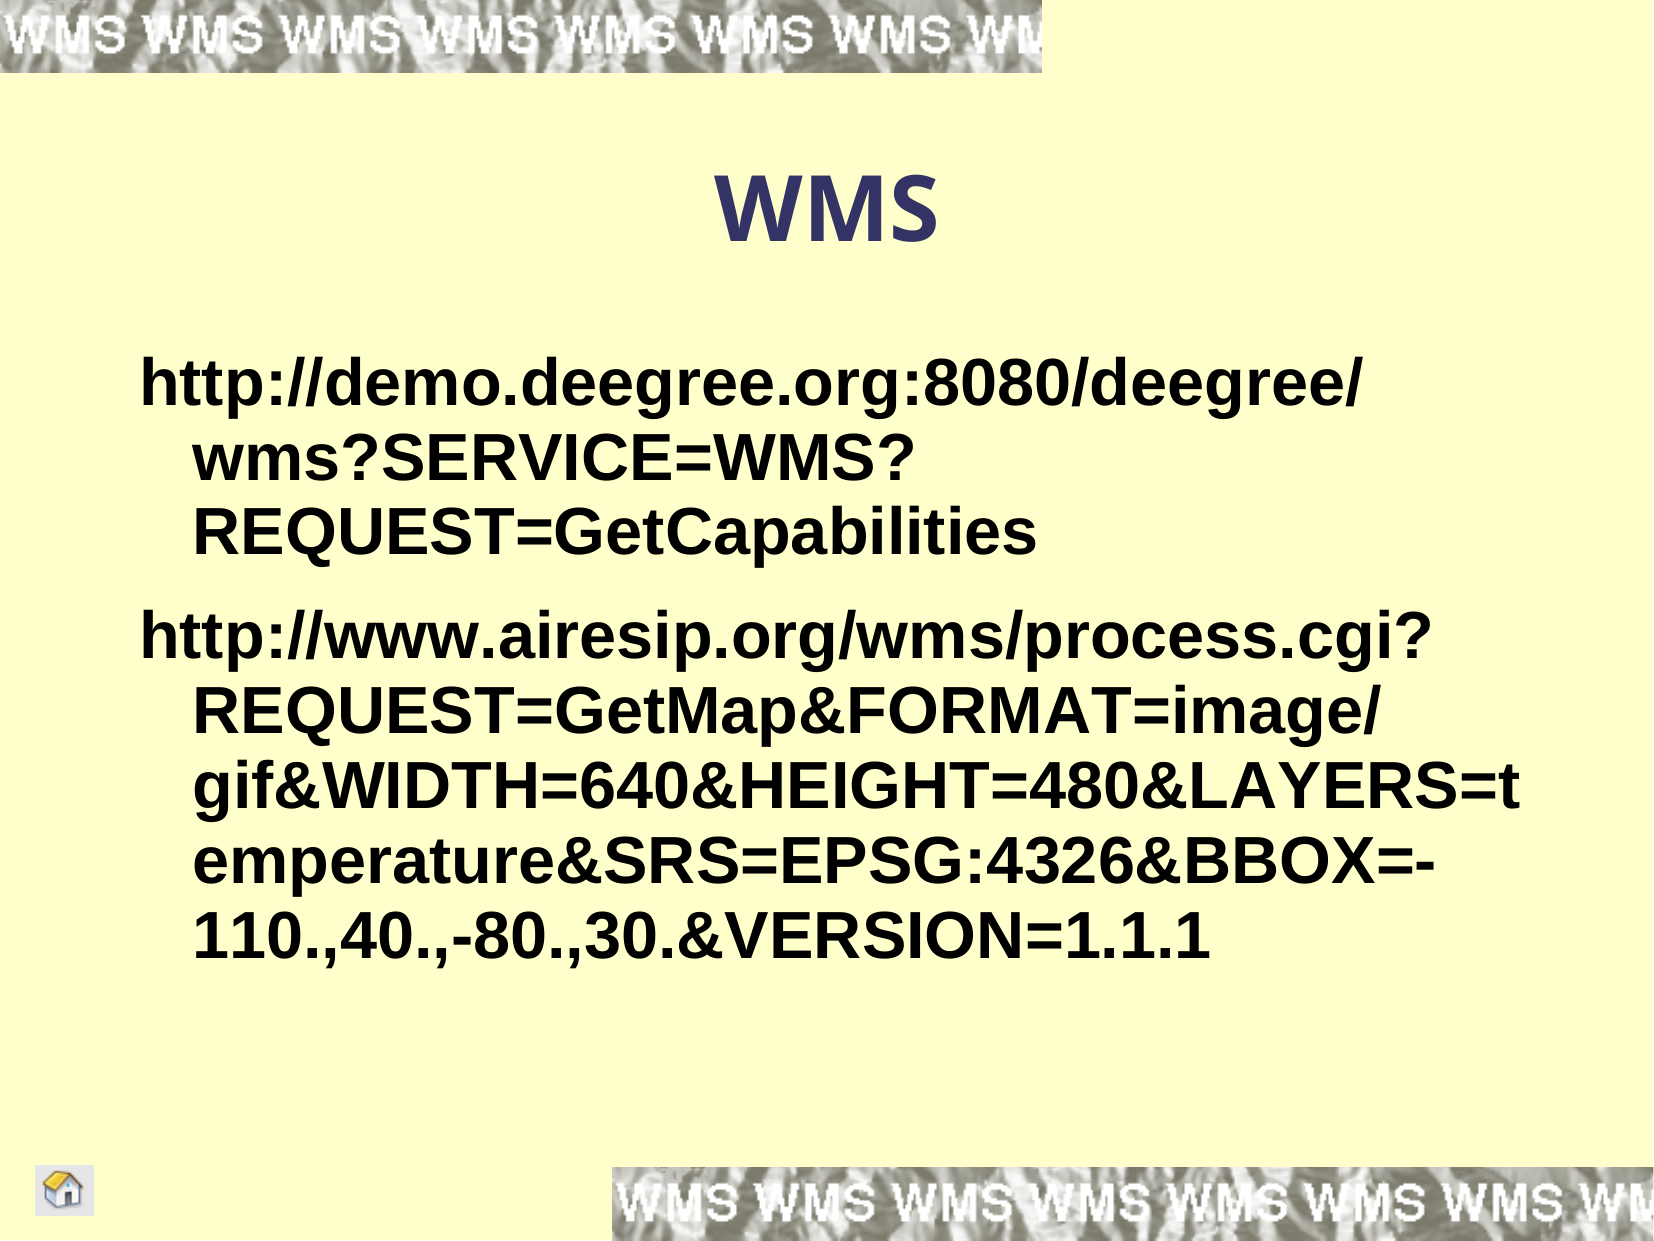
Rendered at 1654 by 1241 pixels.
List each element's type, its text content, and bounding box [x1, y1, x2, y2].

title WMS [121, 102, 1534, 311]
picture [35, 1165, 94, 1216]
picture [612, 1167, 1654, 1241]
list http://demo.deegree.org:8080/deegree/wms?SERVICE=WMS?REQUEST=GetCapabilities http://www.airesip.org/wms/process.cgi?REQUEST=GetMap&FORMAT=image/gif&WIDTH=640&HEIGHT=480&LAYERS=temperature&SRS=EPSG:4326&BBOX=-110.,40.,-80.,30.&VERSION=1.1.1 [121, 344, 1534, 1127]
picture [0, 0, 1042, 73]
